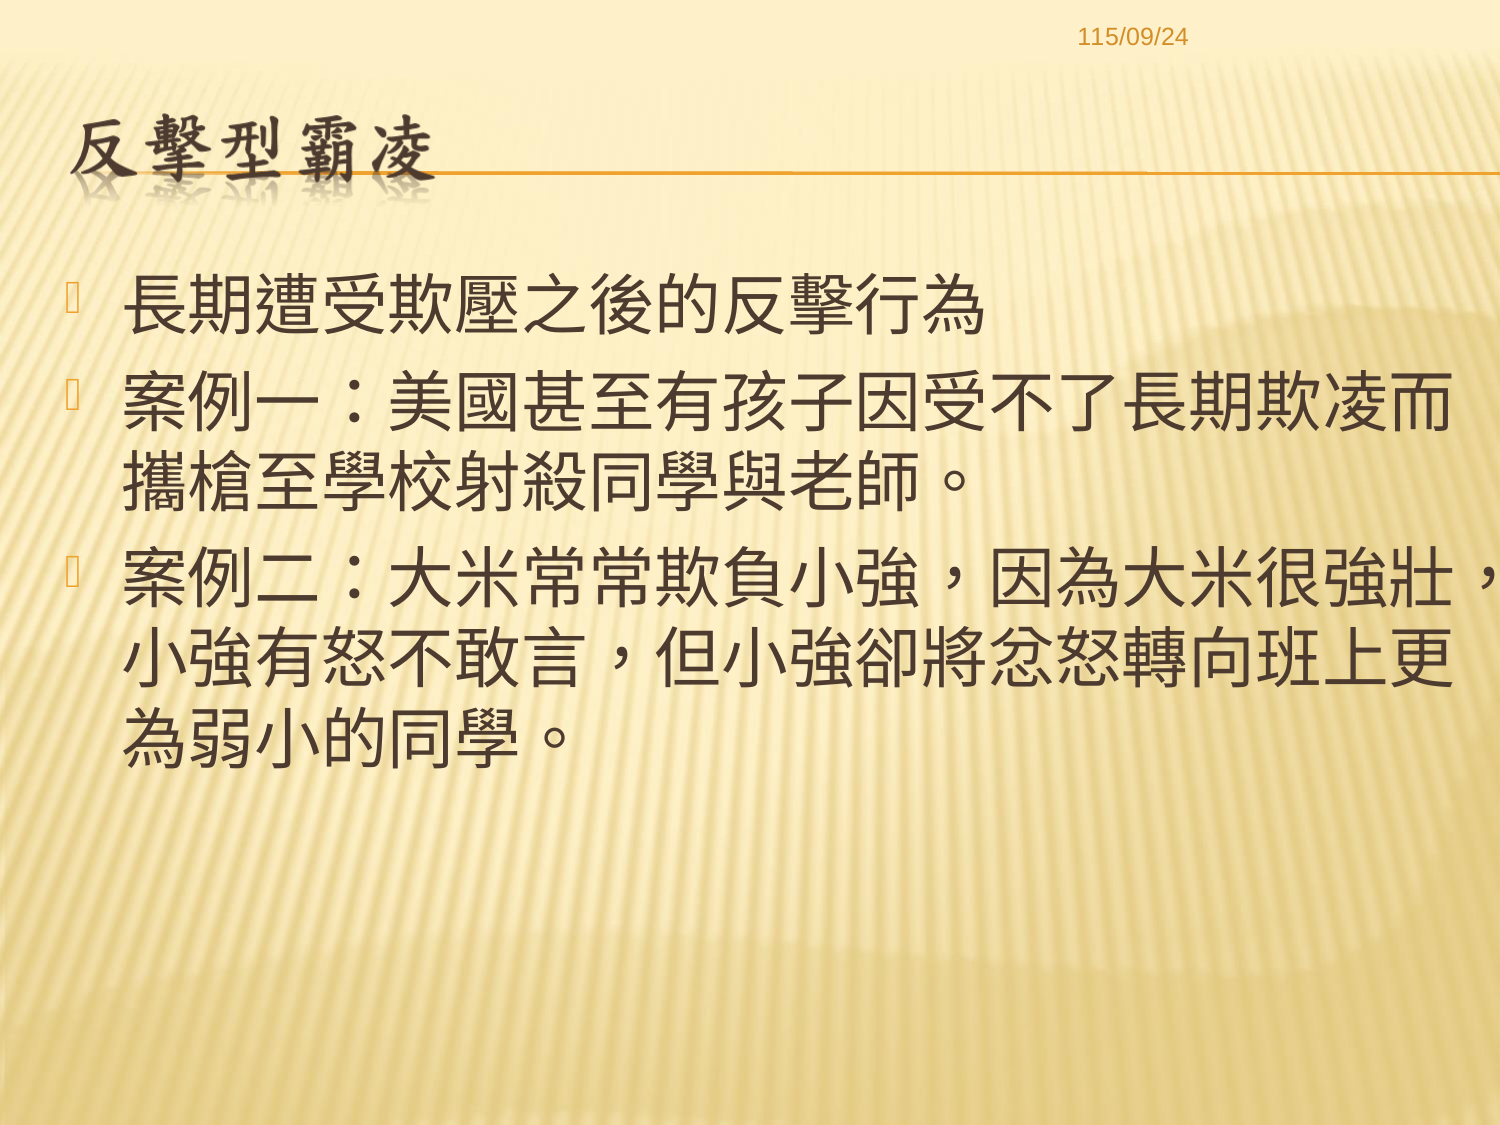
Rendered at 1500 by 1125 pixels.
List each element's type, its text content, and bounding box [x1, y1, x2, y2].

picture [0, 0, 1500, 1125]
list 長期遭受欺壓之後的反擊行為 案例一：美國甚至有孩子因受不了長期欺凌而攜槍至學校射殺同學與老師。 案例二：大米常常欺負小強，因為大米很強壯，小強有怒不敢言，但小強卻將忿怒轉向班上更為弱小的同學。 [50, 254, 1476, 998]
text_box 111/03/15 [1062, 12, 1476, 60]
